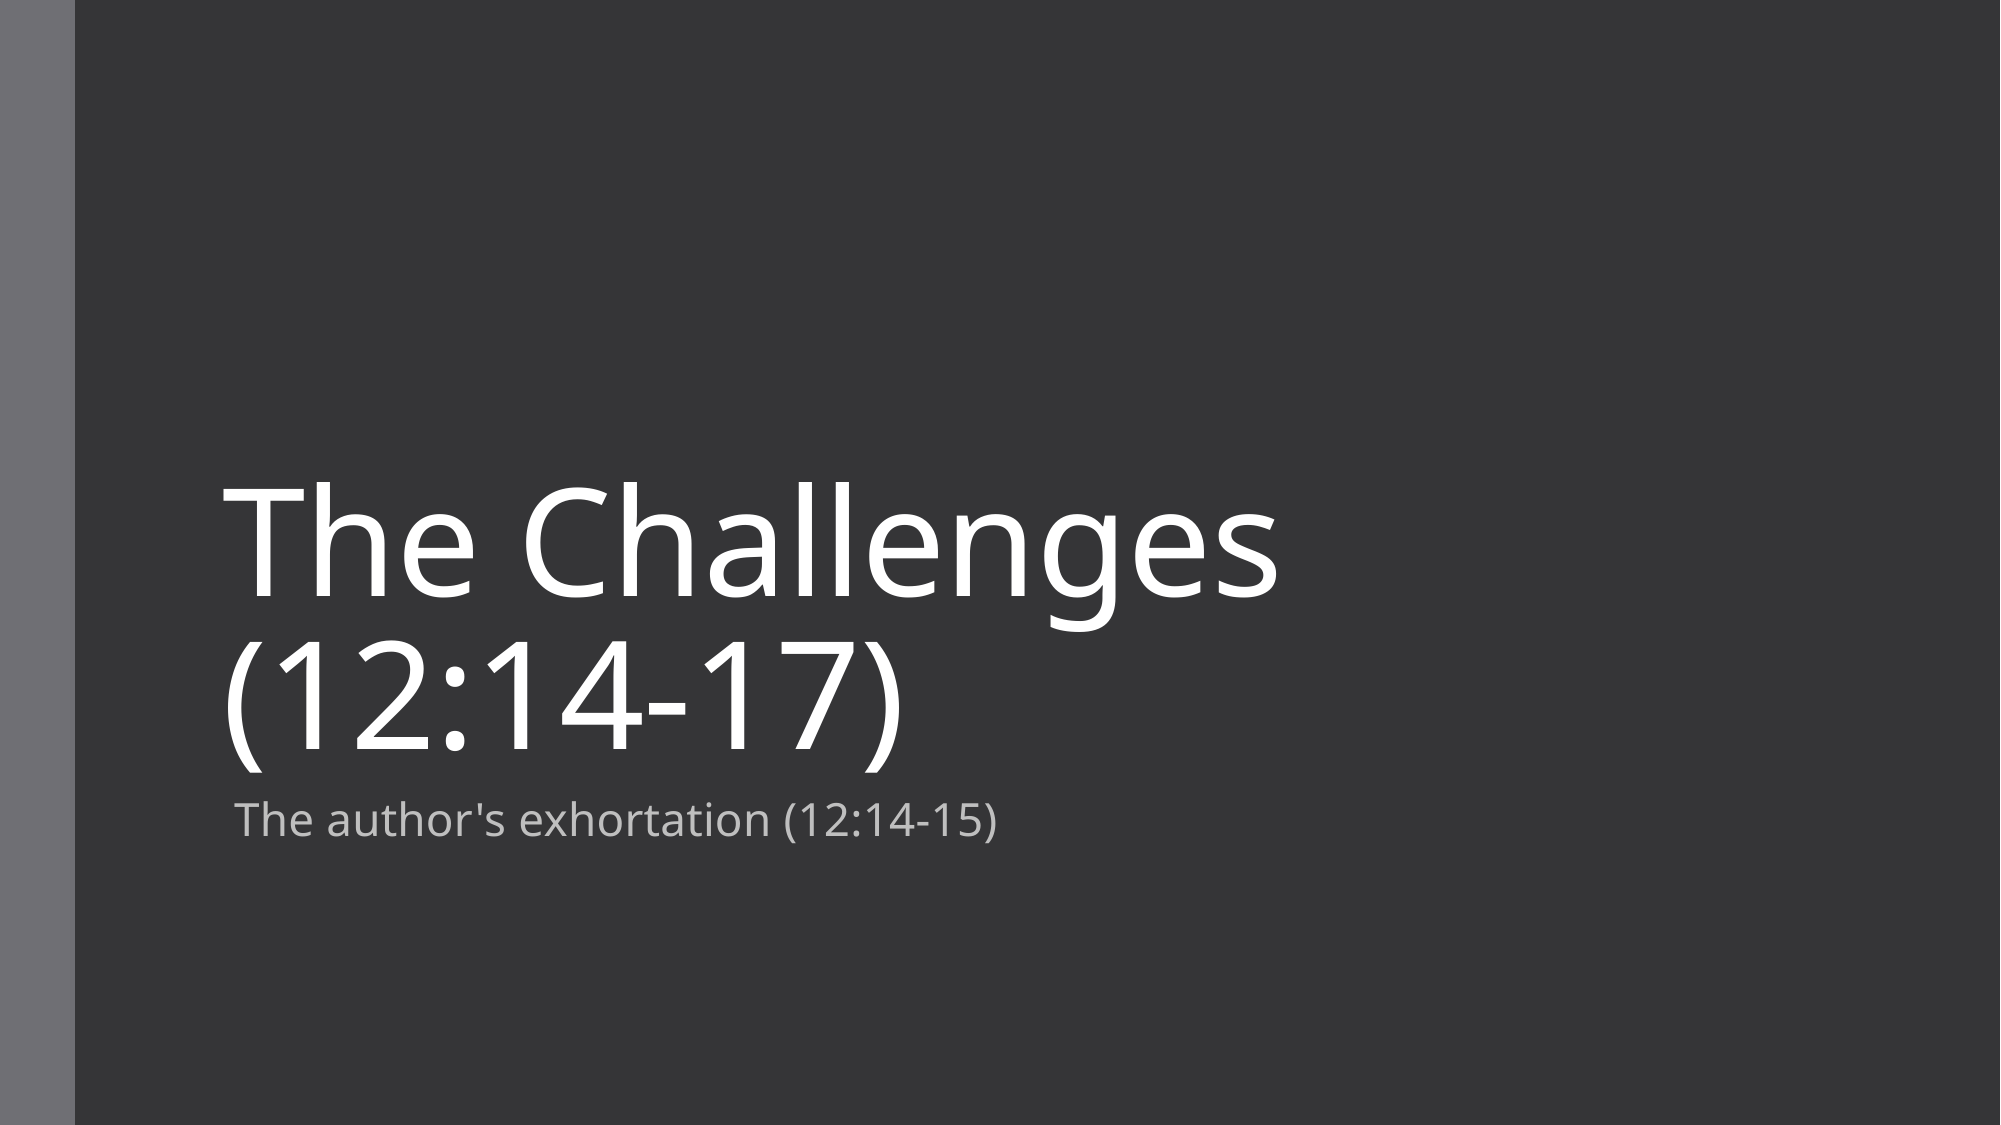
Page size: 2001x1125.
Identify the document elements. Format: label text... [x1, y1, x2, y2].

title The Challenges (12:14-17) [206, 124, 1752, 787]
subtitle The author's exhortation (12:14-15) [206, 787, 1752, 1066]
